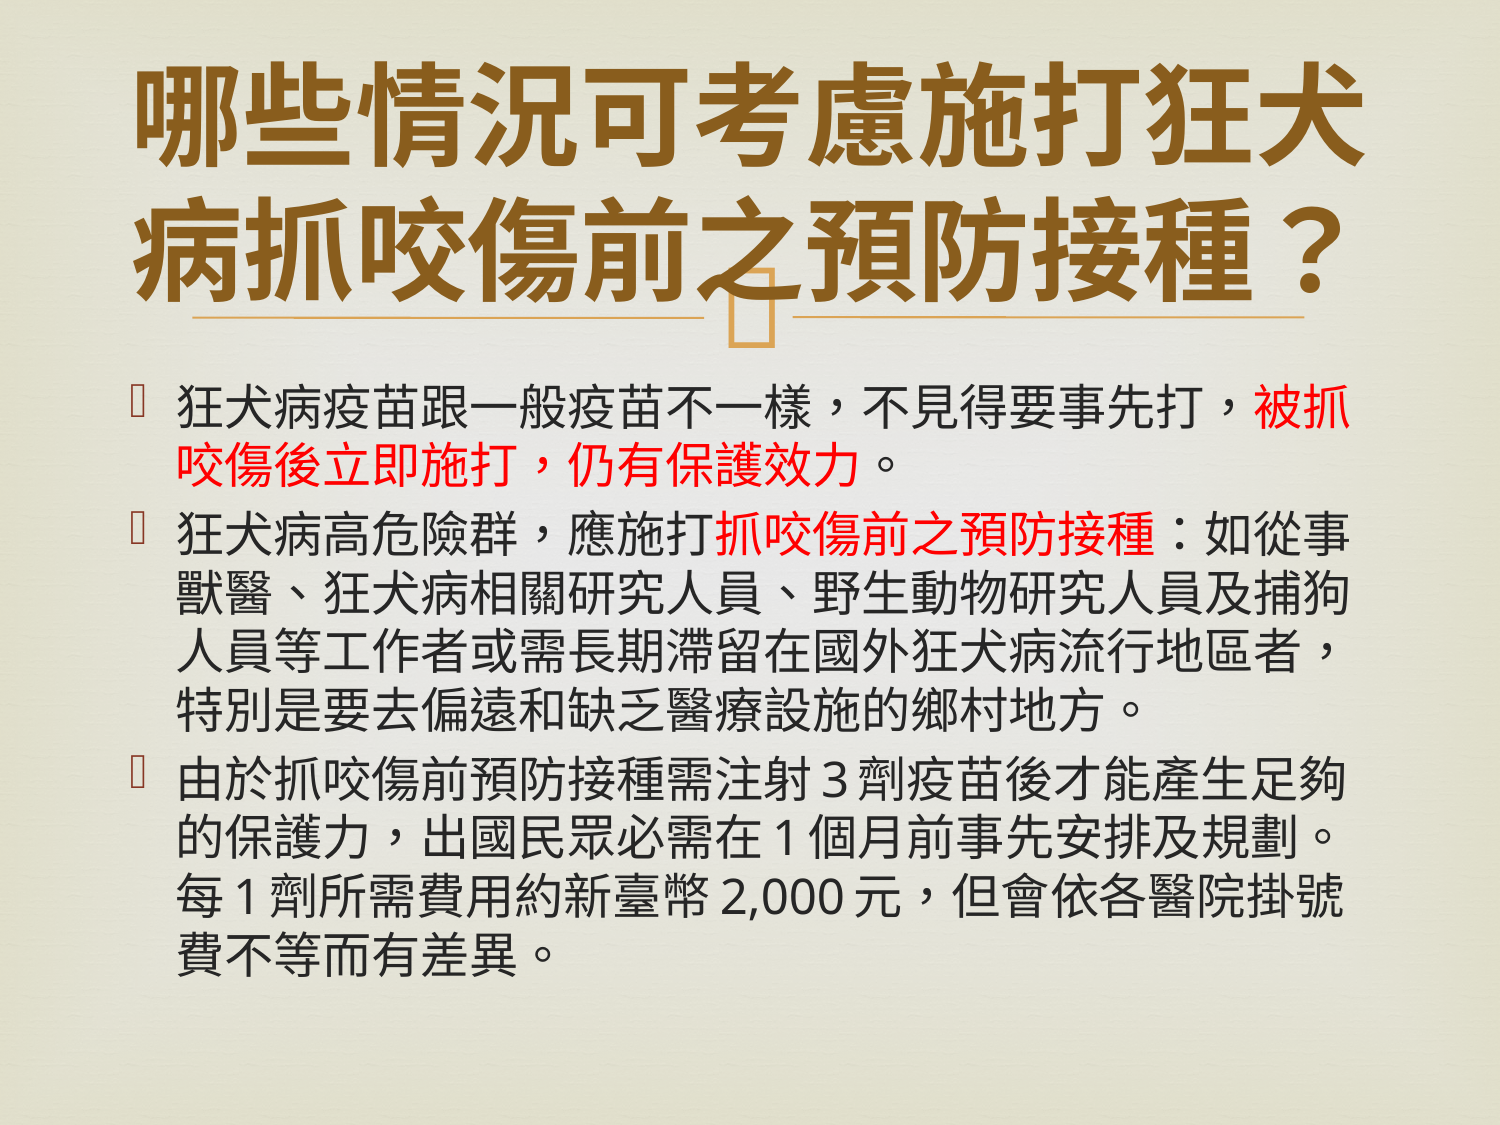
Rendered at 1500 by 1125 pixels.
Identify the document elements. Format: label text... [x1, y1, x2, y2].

title 哪些情況可考慮施打狂犬病抓咬傷前之預防接種？ [113, 93, 1386, 267]
list 狂犬病疫苗跟一般疫苗不一樣，不見得要事先打，被抓咬傷後立即施打，仍有保護效力。 狂犬病高危險群，應施打抓咬傷前之預防接種：如從事獸醫、狂犬病相關研究人員、野生動物研究人員及捕狗人員等工作者或需長期滯留在國外狂犬病流行地區者，特別是要去偏遠和缺乏醫療設施的鄉村地方。 由於抓咬傷前預防接種需注射3劑疫苗後才能產生足夠的保護力，出國民眾必需在1個月前事先安排及規劃。每1劑所需費用約新臺幣2,000元，但會依各醫院掛號費不等而有差異。 [114, 368, 1386, 1005]
